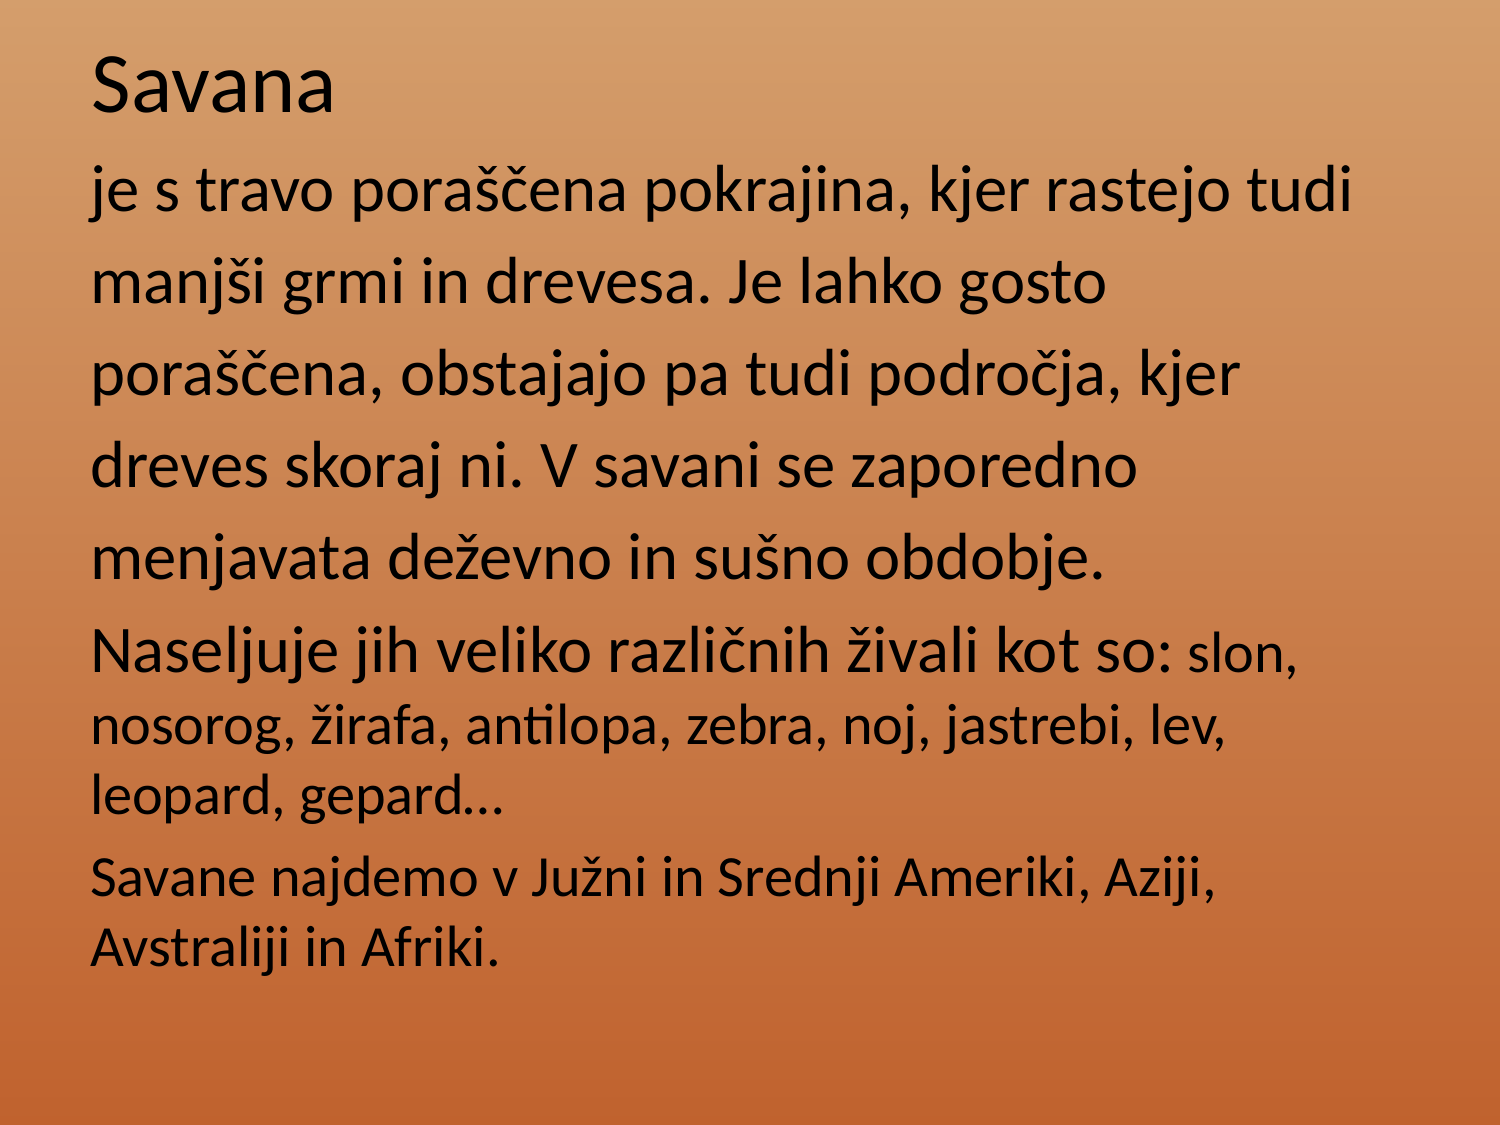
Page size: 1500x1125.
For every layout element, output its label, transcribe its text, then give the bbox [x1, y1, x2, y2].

list je s travo poraščena pokrajina, kjer rastejo tudi manjši grmi in drevesa. Je lahko gosto poraščena, obstajajo pa tudi področja, kjer dreves skoraj ni. V savani se zaporedno menjavata deževno in sušno obdobje. Naseljuje jih veliko različnih živali kot so: slon, nosorog, žirafa, antilopa, zebra, noj, jastrebi, lev, leopard, gepard… Savane najdemo v Južni in Srednji Ameriki, Aziji, Avstraliji in Afriki. [75, 125, 1425, 1071]
title Savana [76, 19, 1427, 138]
